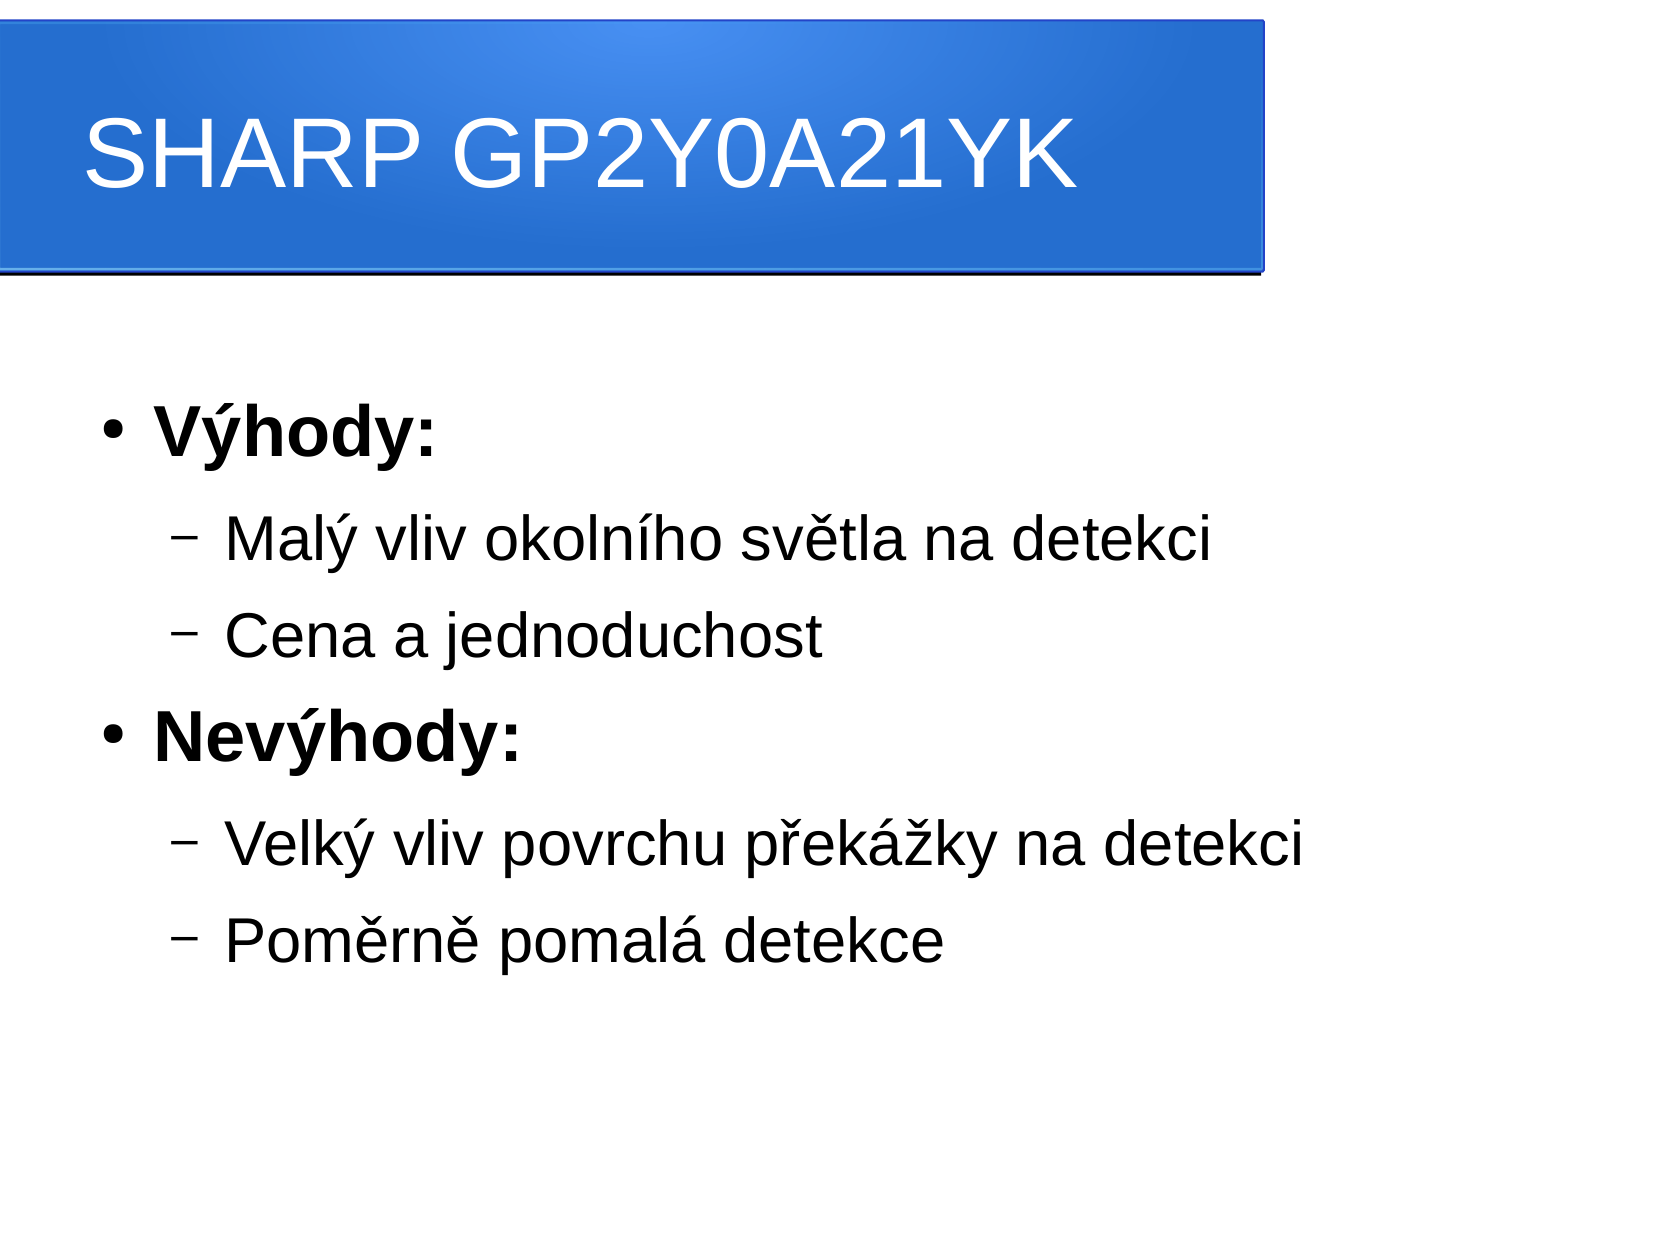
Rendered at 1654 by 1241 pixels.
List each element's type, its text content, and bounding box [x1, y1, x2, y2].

list Výhody: Malý vliv okolního světla na detekci Cena a jednoduchost Nevýhody: Velký vliv povrchu překážky na detekci Poměrně pomalá detekce [82, 390, 1538, 1111]
title SHARP GP2Y0A21YK [82, 49, 1250, 257]
